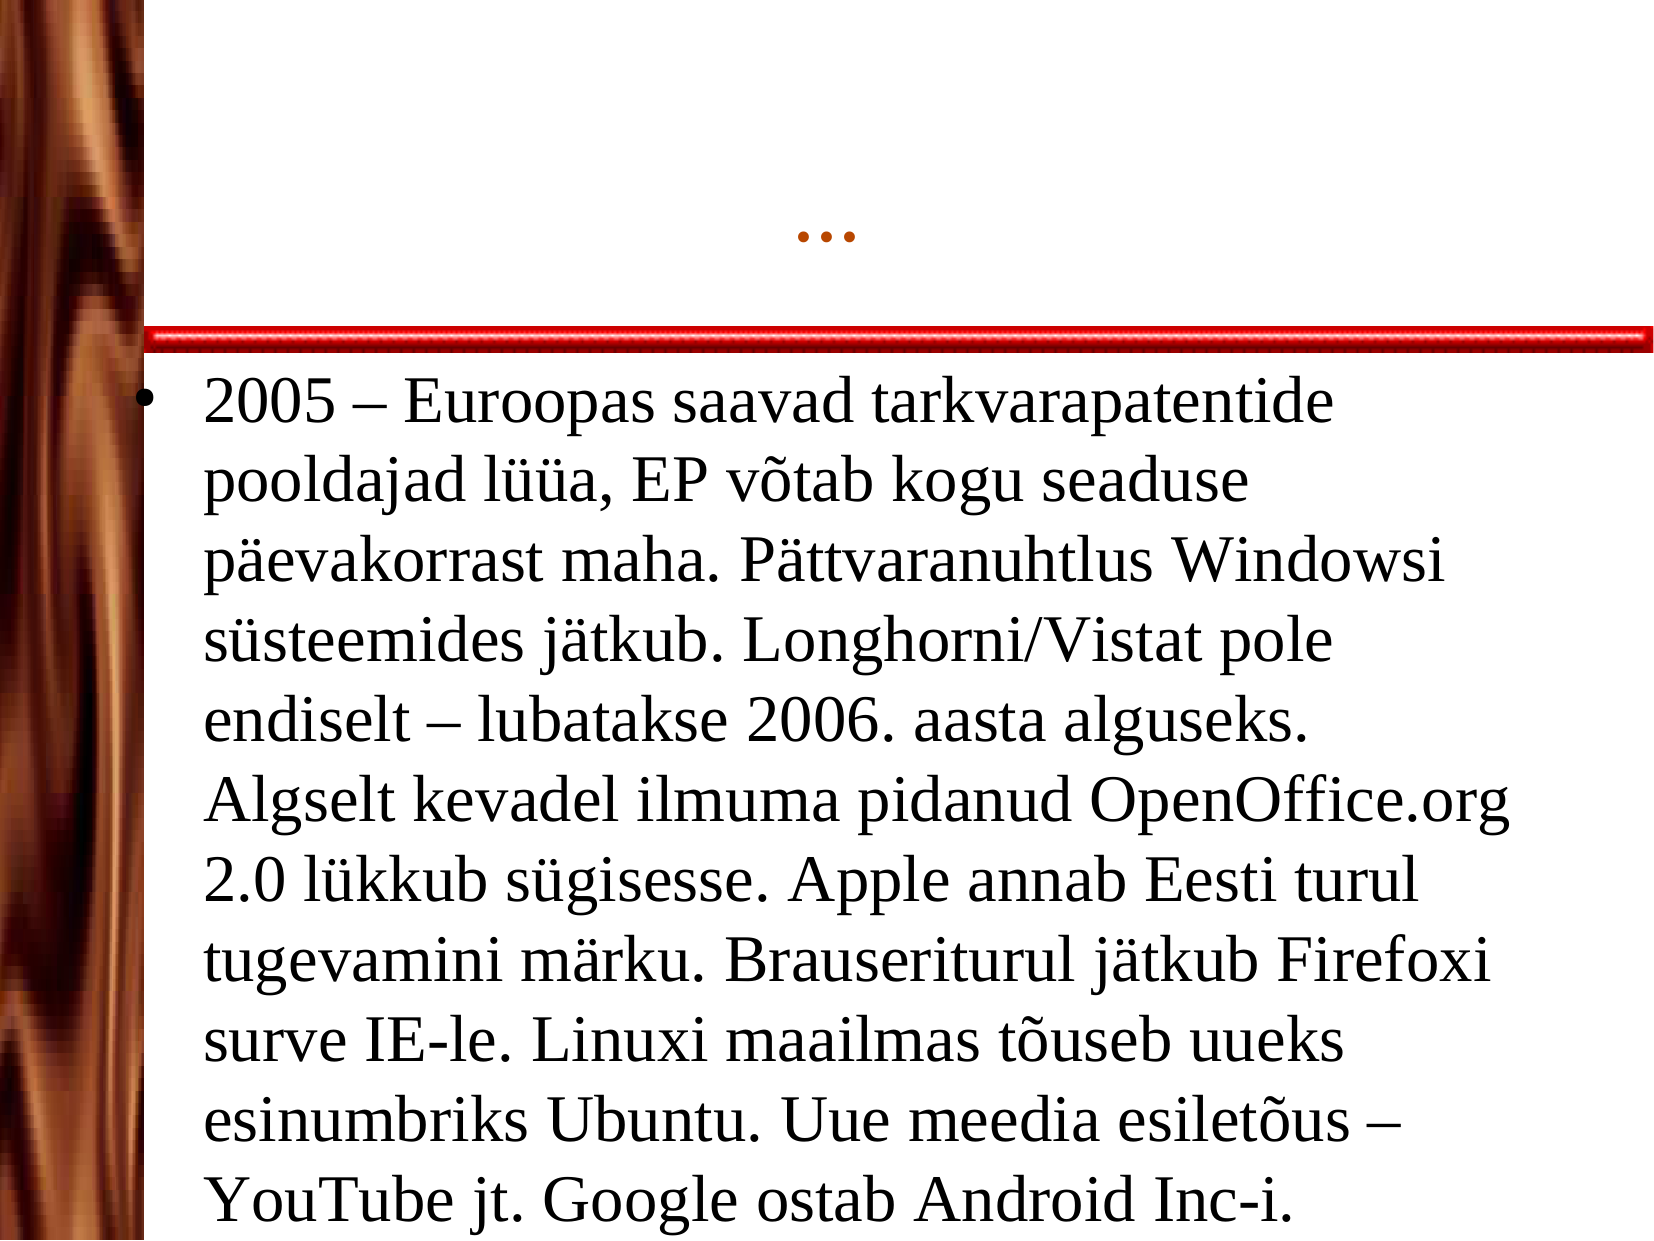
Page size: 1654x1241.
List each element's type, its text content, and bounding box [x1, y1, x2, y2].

title ... [121, 100, 1533, 312]
picture [0, 0, 1654, 1240]
list 2005 – Euroopas saavad tarkvarapatentide pooldajad lüüa, EP võtab kogu seaduse päevakorrast maha. Pättvaranuhtlus Windowsi süsteemides jätkub. Longhorni/Vistat pole endiselt – lubatakse 2006. aasta alguseks. Algselt kevadel ilmuma pidanud OpenOffice.org 2.0 lükkub sügisesse. Apple annab Eesti turul tugevamini märku. Brauseriturul jätkub Firefoxi surve IE-le. Linuxi maailmas tõuseb uueks esinumbriks Ubuntu. Uue meedia esiletõus – YouTube jt. Google ostab Android Inc-i. [121, 356, 1533, 1231]
